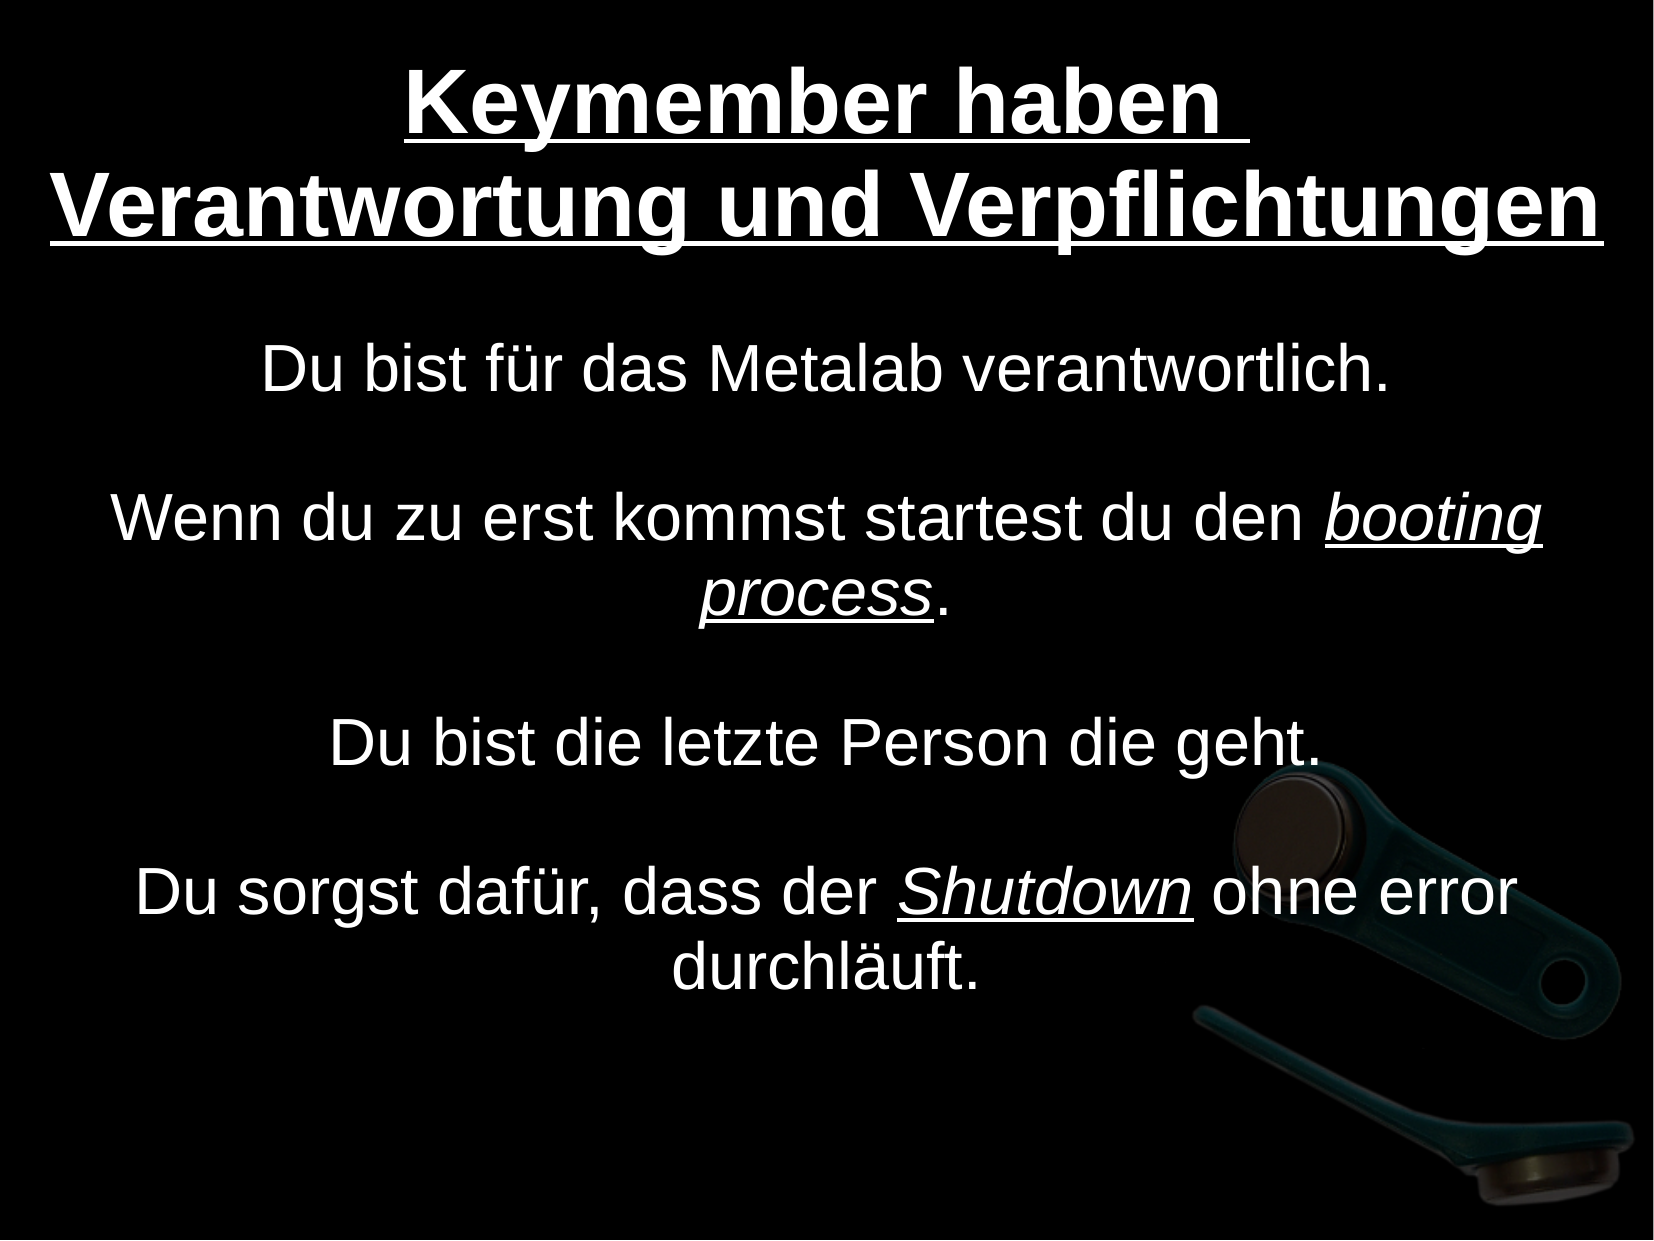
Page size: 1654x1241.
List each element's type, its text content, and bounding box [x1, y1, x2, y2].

subtitle Du bist für das Metalab verantwortlich. Wenn du zu erst kommst startest du den booting process. Du bist die letzte Person die geht. Du sorgst dafür, dass der Shutdown ohne error durchläuft. [82, 330, 1571, 1154]
picture [1150, 732, 1654, 1236]
title Keymember haben Verantwortung und Verpflichtungen [23, 0, 1630, 307]
